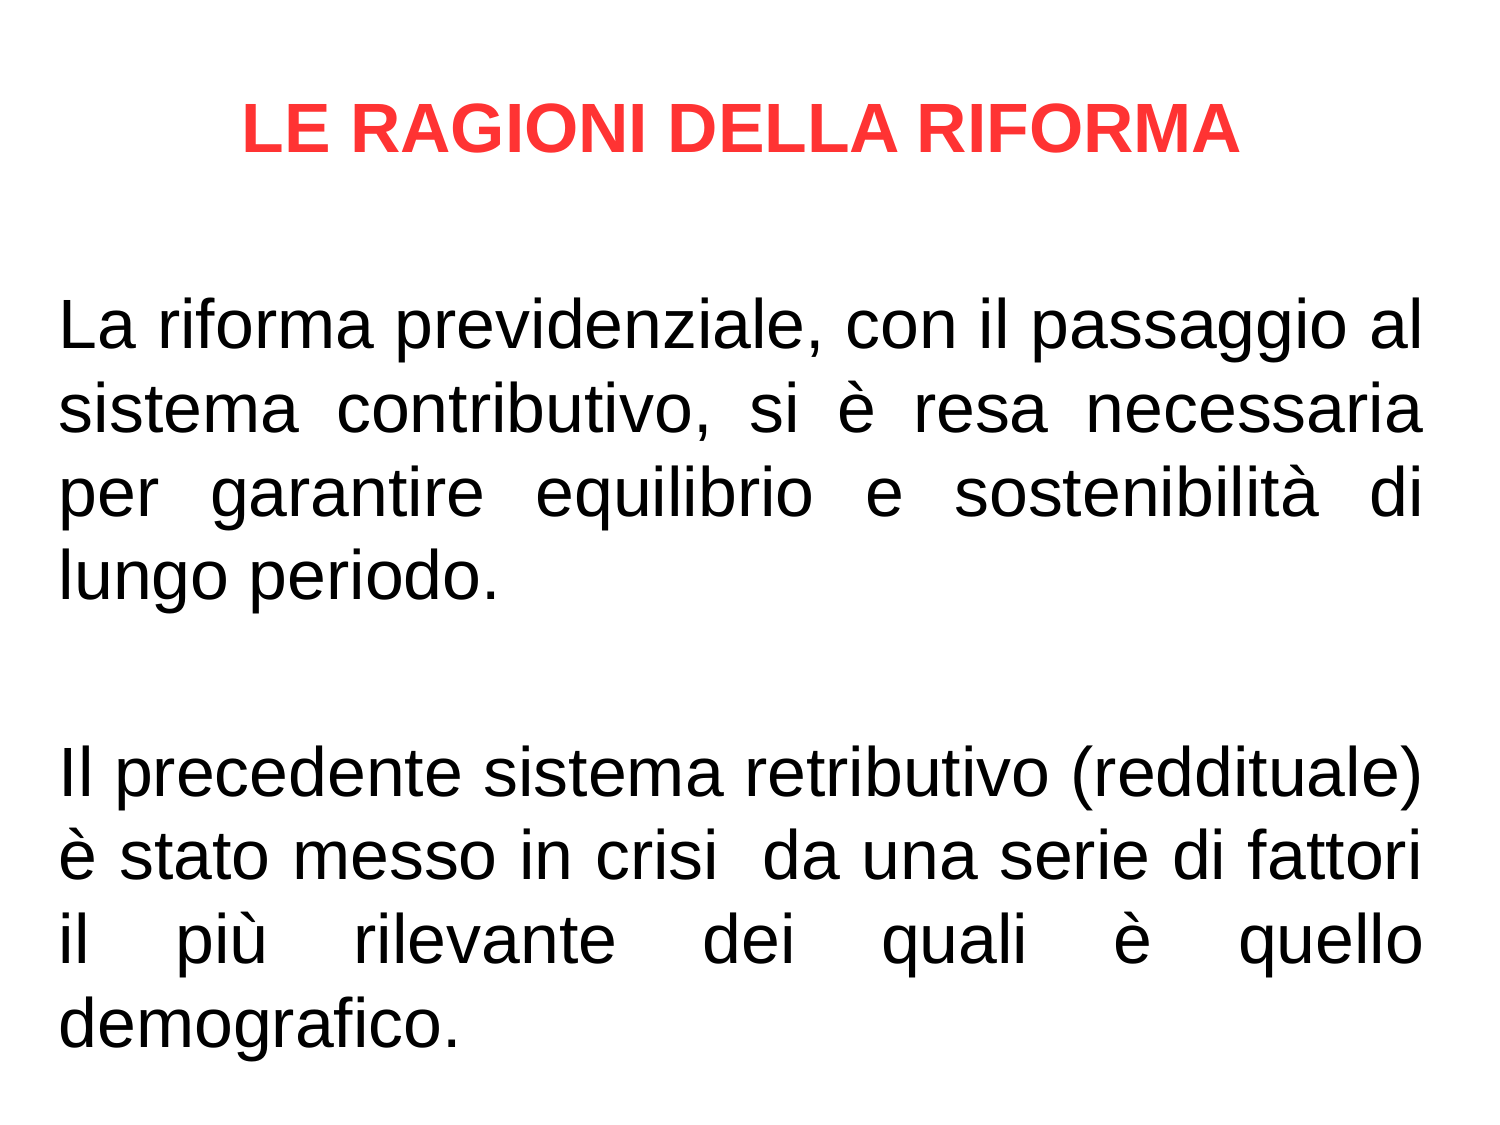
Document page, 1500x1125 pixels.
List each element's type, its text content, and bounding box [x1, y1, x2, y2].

list LE RAGIONI DELLA RIFORMA La riforma previdenziale, con il passaggio al sistema contributivo, si è resa necessaria per garantire equilibrio e sostenibilità di lungo periodo. Il precedente sistema retributivo (reddituale) è stato messo in crisi da una serie di fattori il più rilevante dei quali è quello demografico. [59, 82, 1425, 1069]
